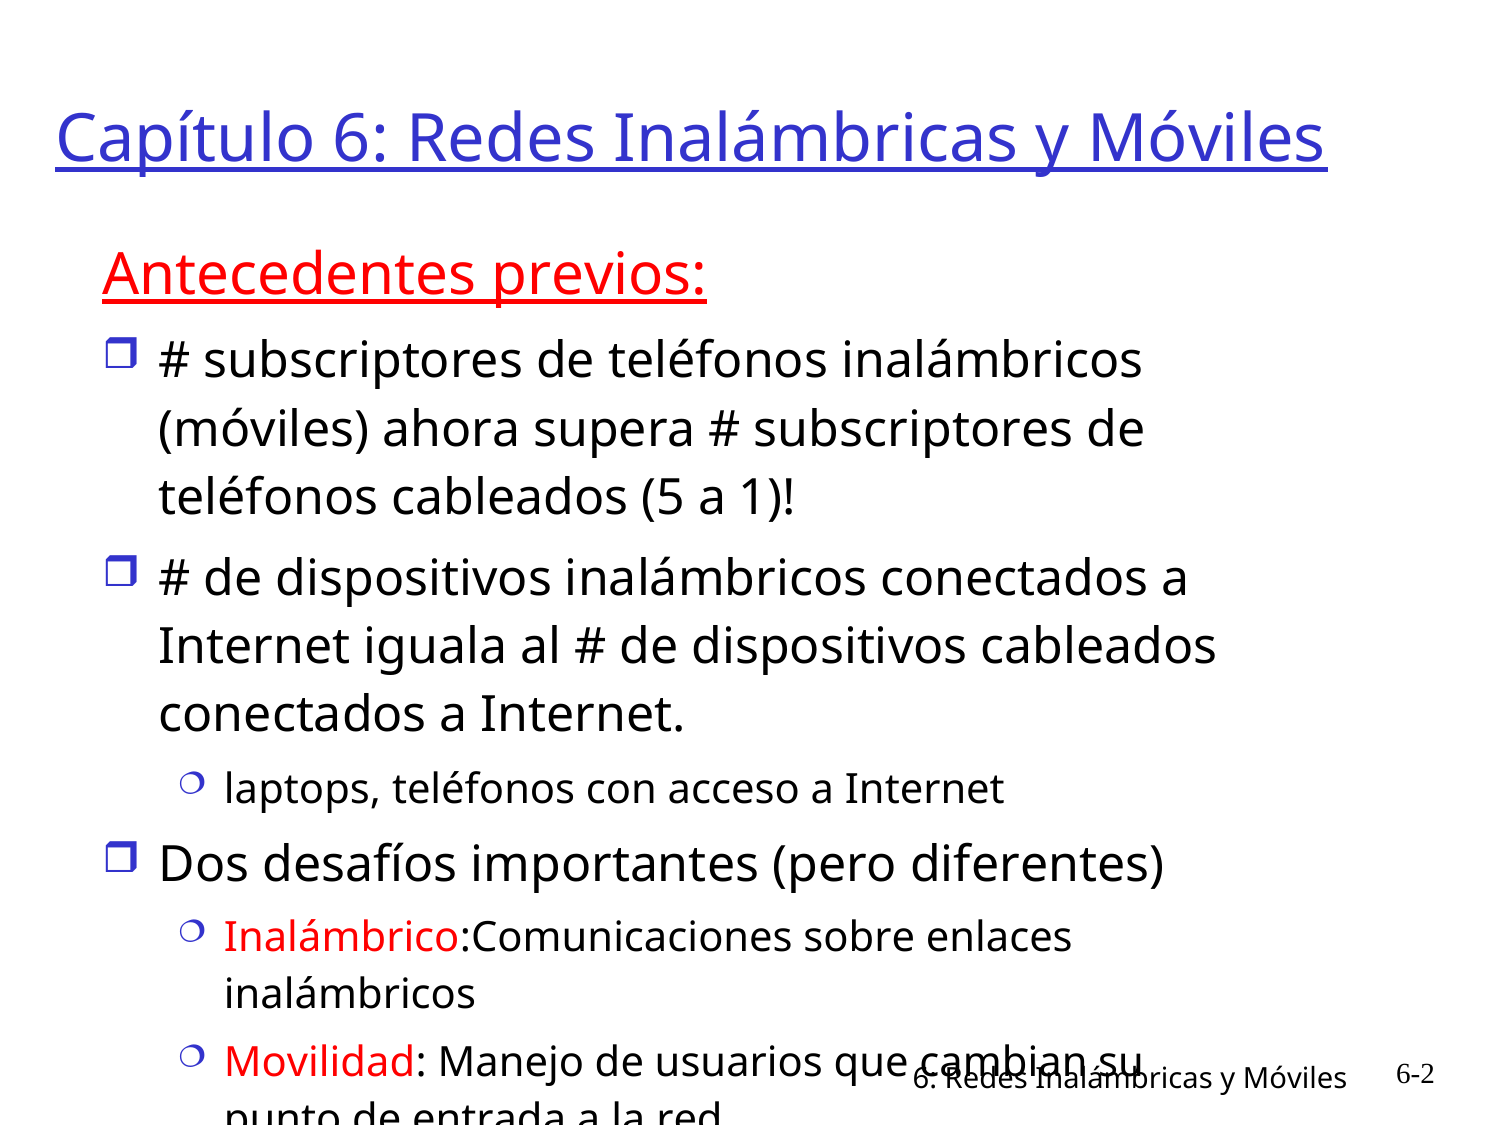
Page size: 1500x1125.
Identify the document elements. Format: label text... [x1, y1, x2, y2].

list Antecedentes previos: # subscriptores de teléfonos inalámbricos (móviles) ahora supera # subscriptores de teléfonos cableados (5 a 1)! # de dispositivos inalámbricos conectados a Internet iguala al # de dispositivos cableados conectados a Internet. laptops, teléfonos con acceso a Internet Dos desafíos importantes (pero diferentes) Inalámbrico:Comunicaciones sobre enlaces inalámbricos Movilidad: Manejo de usuarios que cambian su punto de entrada a la red [87, 224, 1286, 1125]
title Capítulo 6: Redes Inalámbricas y Móviles [40, 41, 1453, 230]
